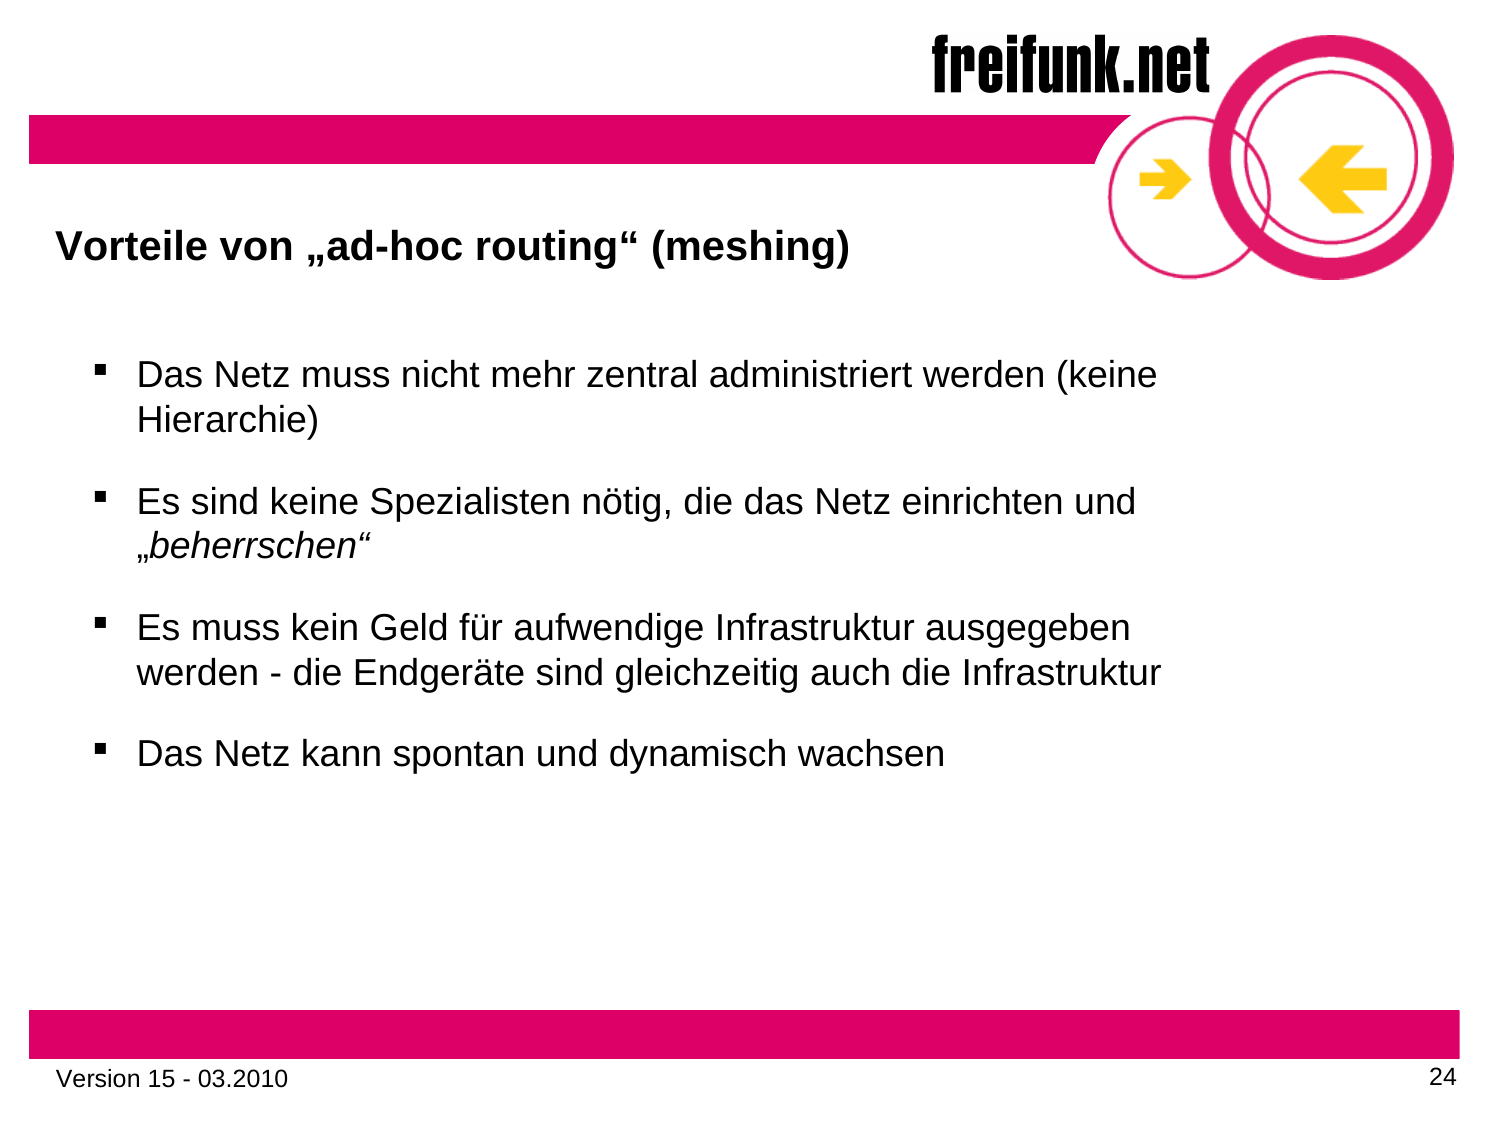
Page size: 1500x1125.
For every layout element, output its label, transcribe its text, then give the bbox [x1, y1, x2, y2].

text_box Das Netz muss nicht mehr zentral administriert werden (keine Hierarchie) Es sind keine Spezialisten nötig, die das Netz einrichten und „beherrschen“ Es muss kein Geld für aufwendige Infrastruktur ausgegeben werden - die Endgeräte sind gleichzeitig auch die Infrastruktur Das Netz kann spontan und dynamisch wachsen [29, 351, 1259, 1018]
picture [932, 34, 1454, 280]
text_box Vorteile von „ad-hoc routing“ (meshing) [55, 219, 1048, 298]
